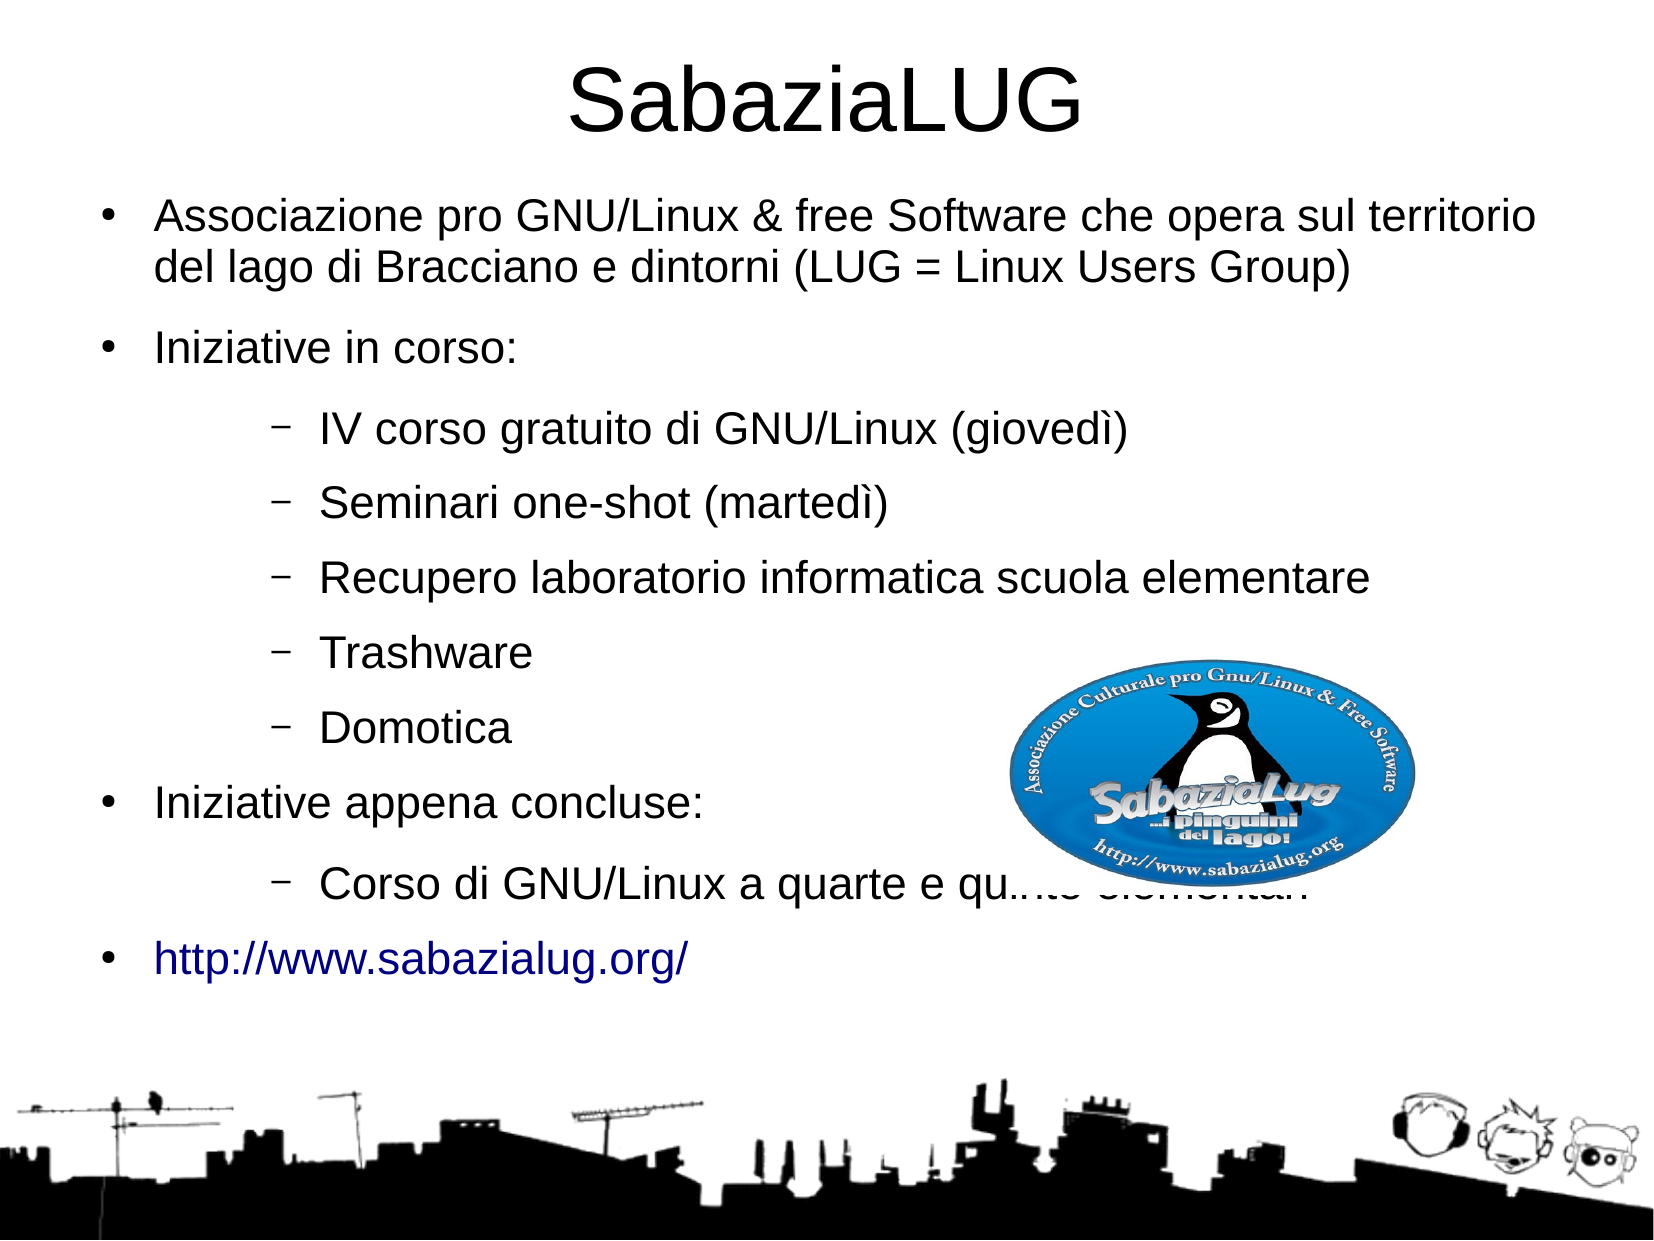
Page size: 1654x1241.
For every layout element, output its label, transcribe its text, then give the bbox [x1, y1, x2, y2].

picture [1006, 657, 1420, 895]
picture [0, 1077, 1654, 1240]
title SabaziaLUG [82, 0, 1571, 189]
list Associazione pro GNU/Linux & free Software che opera sul territorio del lago di Bracciano e dintorni (LUG = Linux Users Group) Iniziative in corso: IV corso gratuito di GNU/Linux (giovedì) Seminari one-shot (martedì) Recupero laboratorio informatica scuola elementare Trashware Domotica Iniziative appena concluse: Corso di GNU/Linux a quarte e quinte elementari http://www.sabazialug.org/ [82, 189, 1571, 1048]
